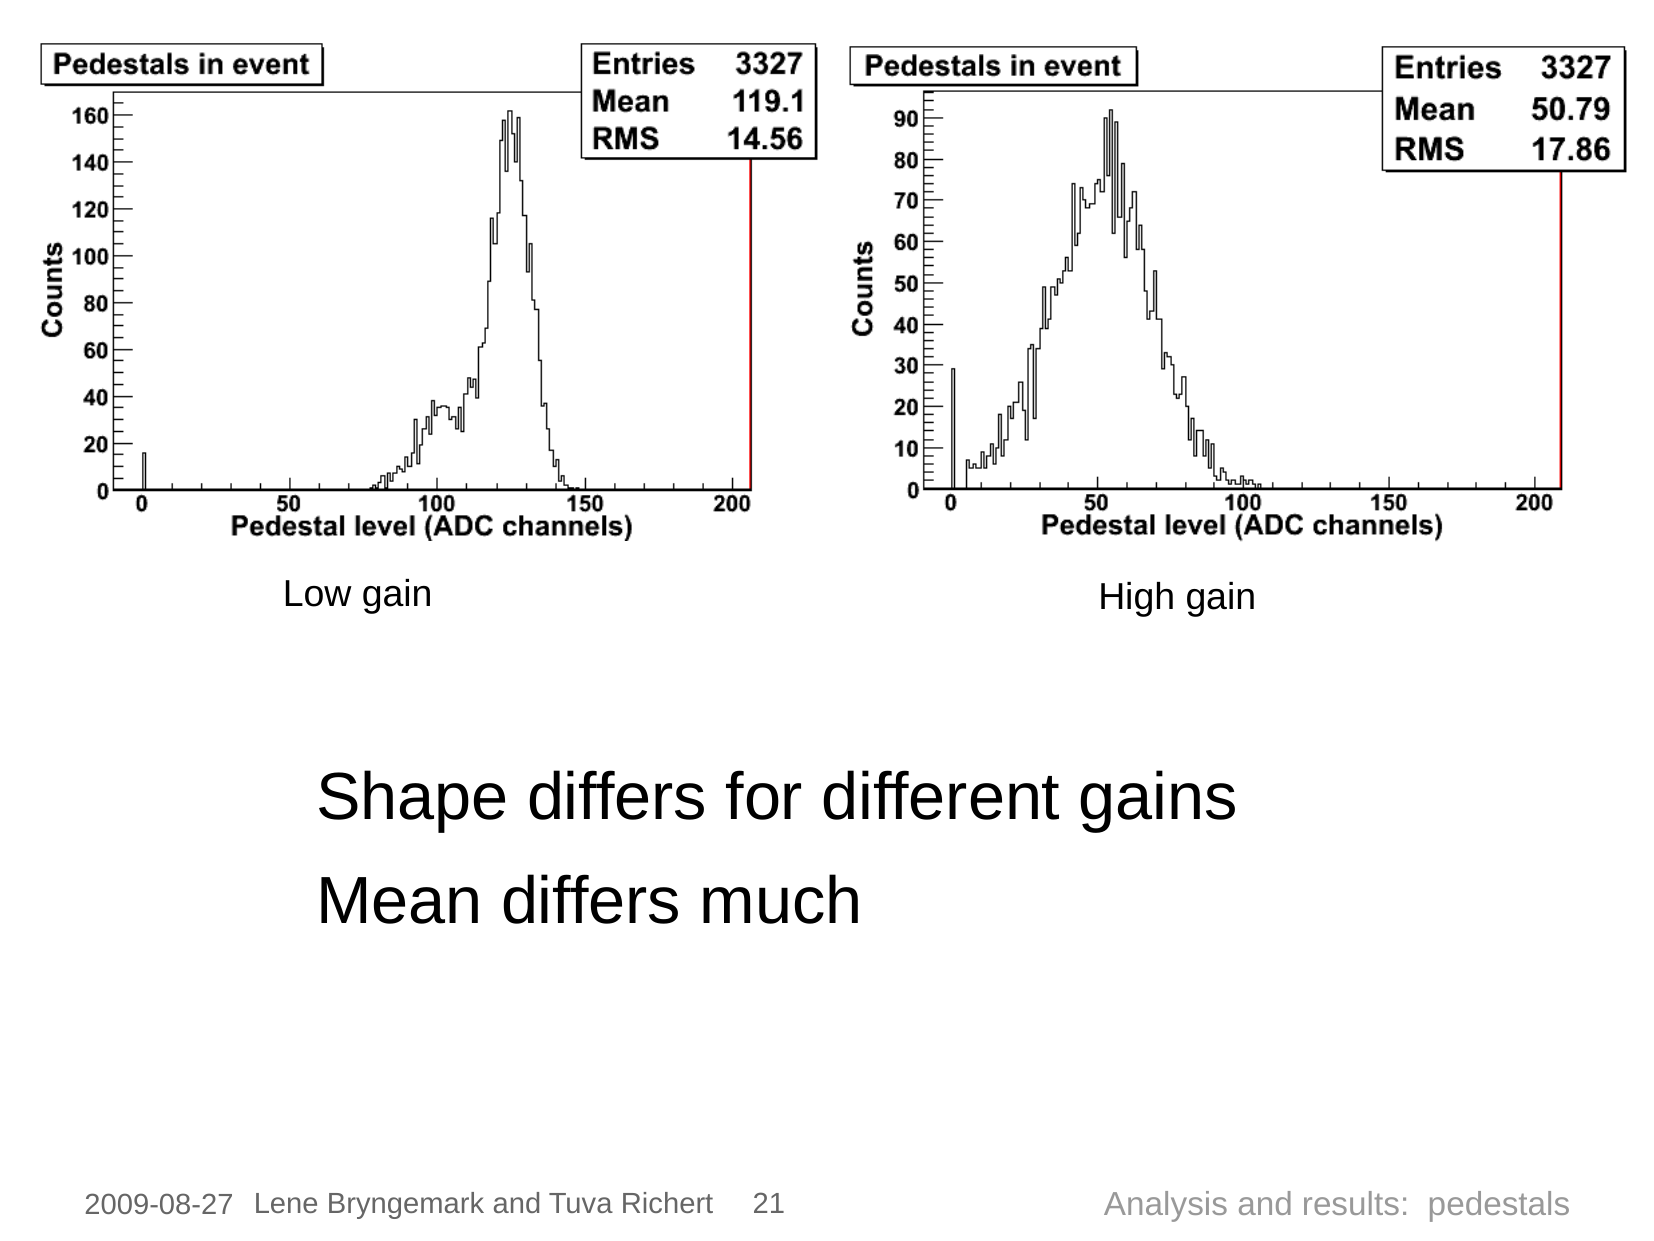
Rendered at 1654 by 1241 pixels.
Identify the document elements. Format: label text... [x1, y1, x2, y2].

text_box High gain [1083, 568, 1384, 668]
picture [34, 42, 831, 541]
picture [843, 45, 1640, 544]
text_box Low gain [268, 565, 553, 679]
list Shape differs for different gains Mean differs much [316, 759, 1338, 986]
title Analysis and results: pedestals [82, 1177, 1572, 1232]
